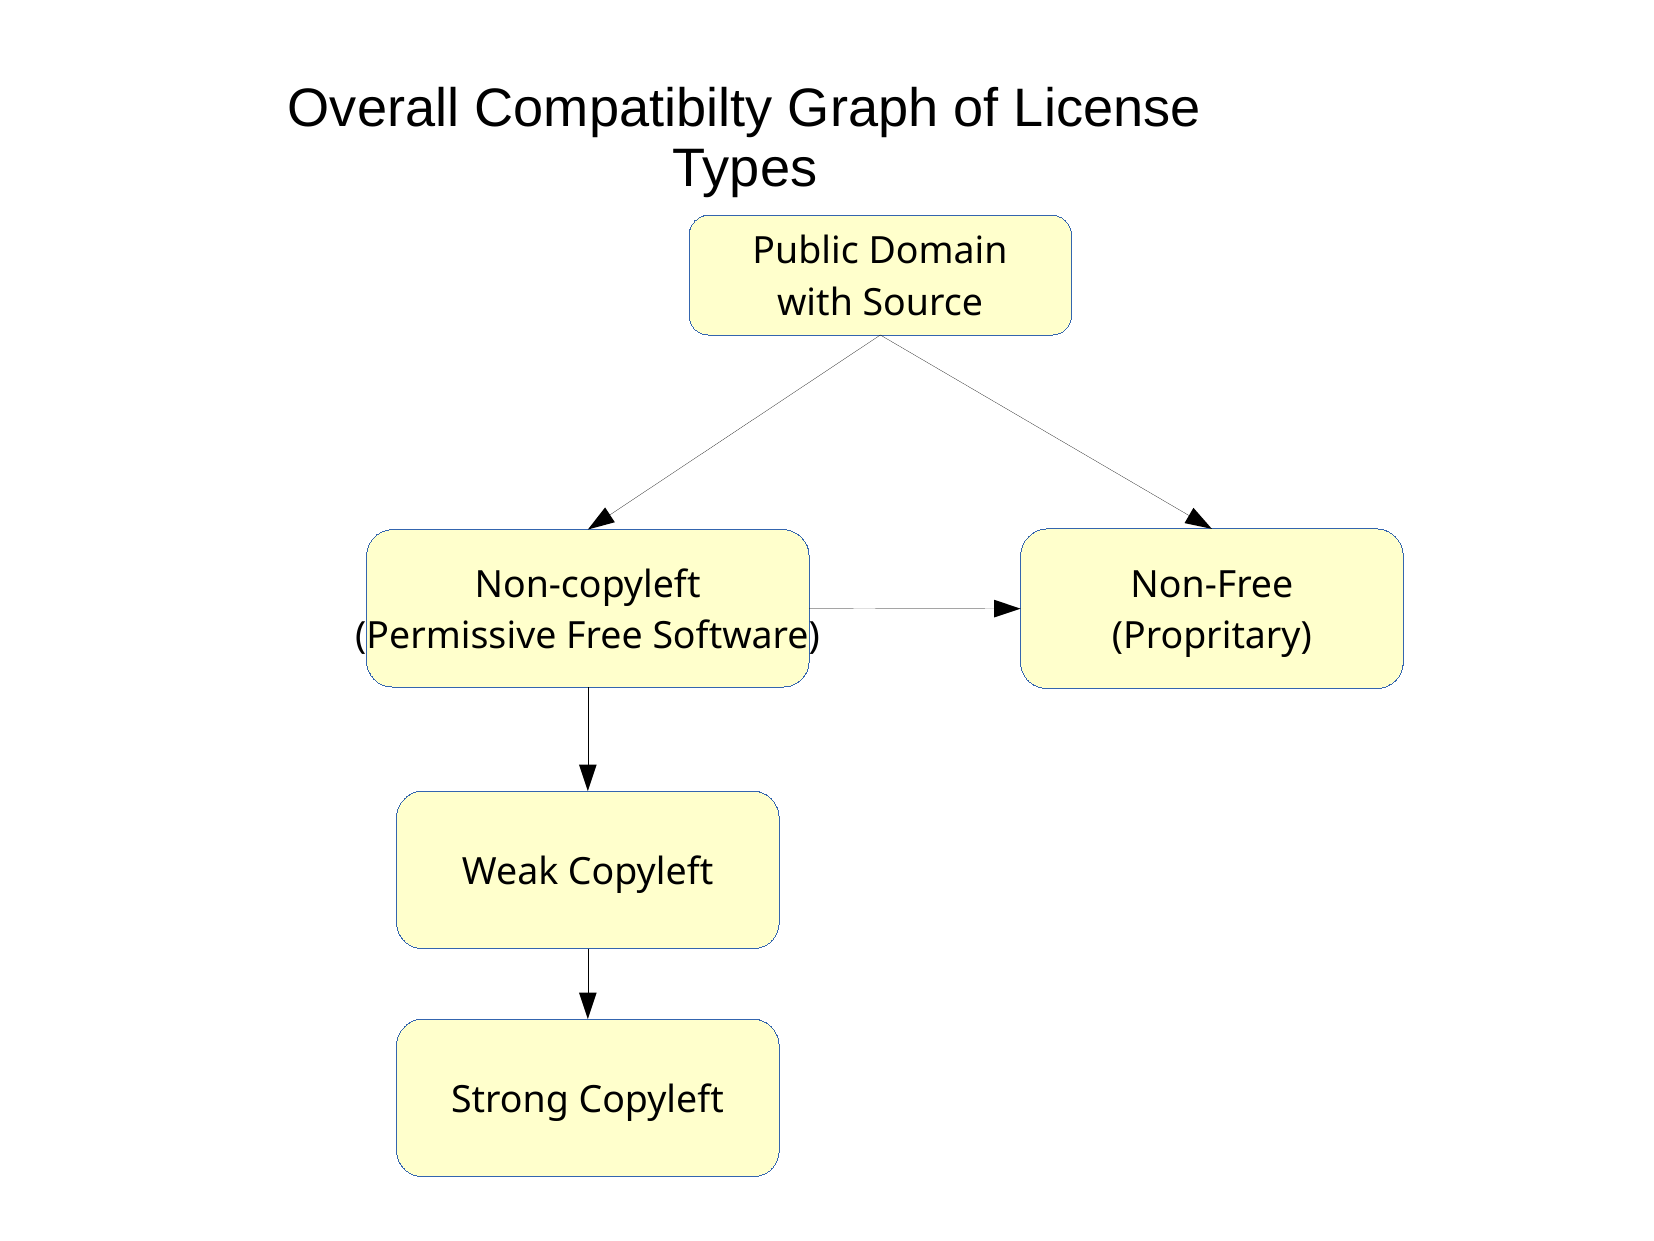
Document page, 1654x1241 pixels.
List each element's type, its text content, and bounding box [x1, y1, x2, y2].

text_box Non-copyleft (Permissive Free Software) [366, 529, 810, 688]
text_box Strong Copyleft [396, 1019, 780, 1177]
text_box Overall Compatibilty Graph of License Types [273, 69, 1336, 166]
text_box Weak Copyleft [396, 791, 780, 949]
text_box Public Domain with Source [689, 215, 1072, 336]
text_box Non-Free (Propritary) [1020, 528, 1404, 689]
